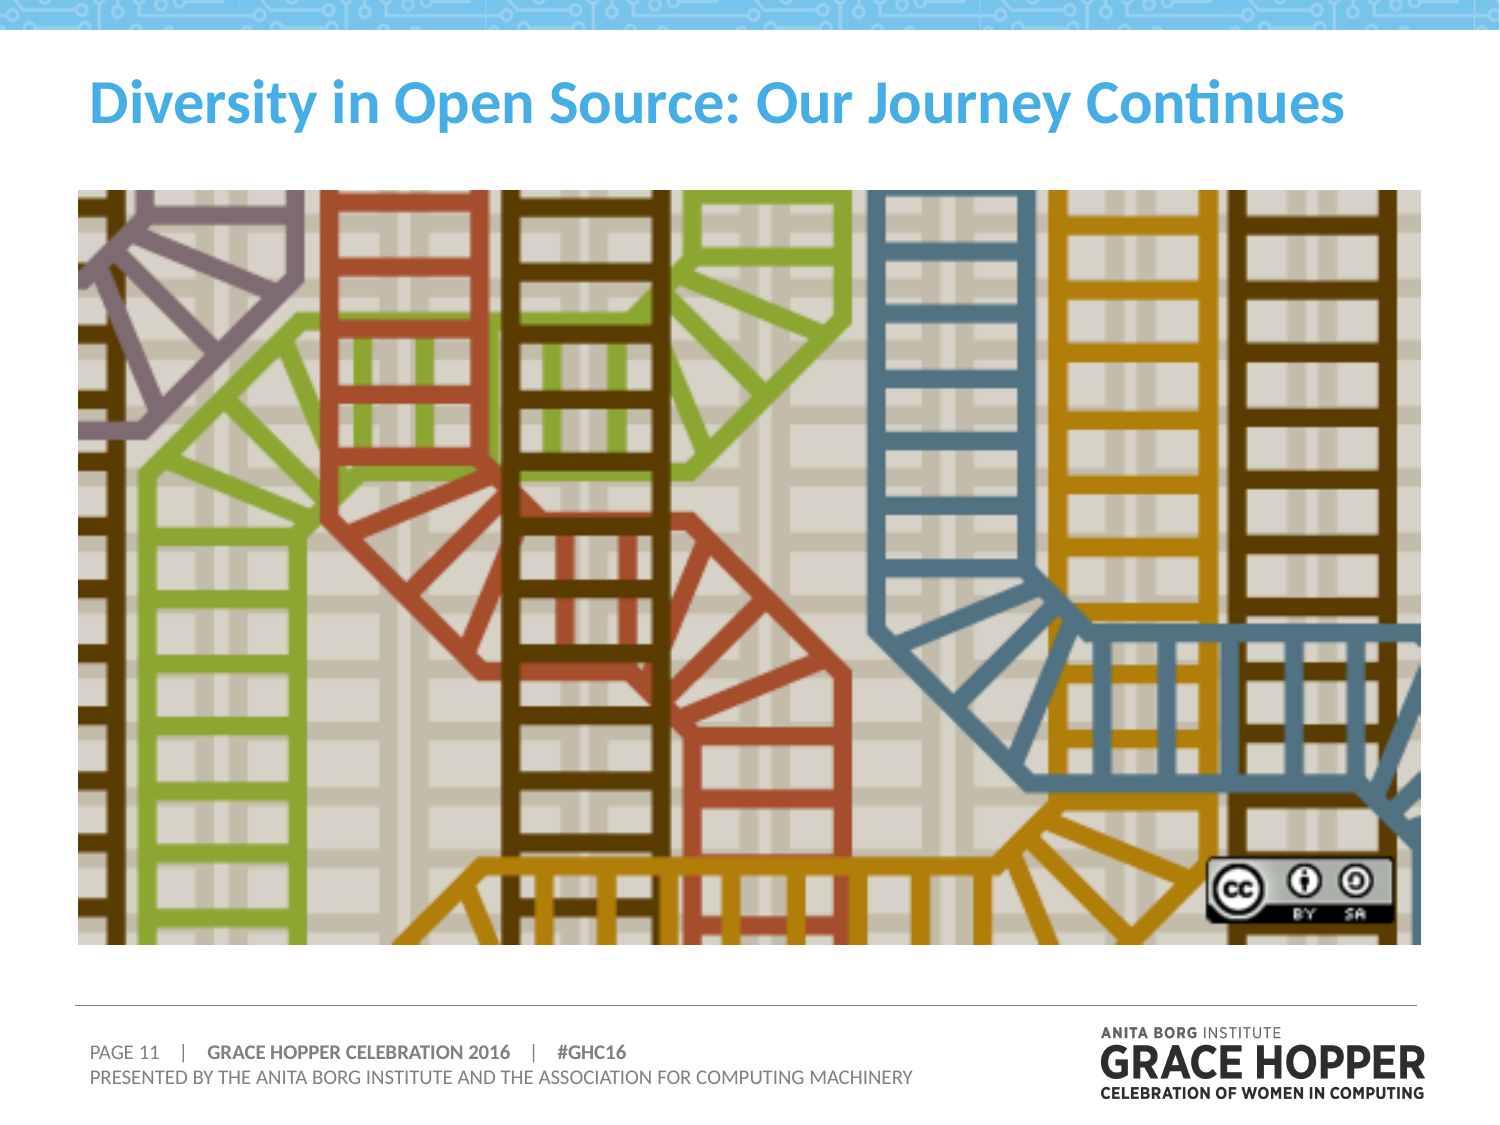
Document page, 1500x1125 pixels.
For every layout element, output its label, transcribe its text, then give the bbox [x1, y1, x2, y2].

picture [1101, 1027, 1425, 1099]
text_box Diversity in Open Source: Our Journey Continues [75, 45, 1425, 152]
picture [0, 0, 1500, 30]
picture [78, 190, 1421, 945]
